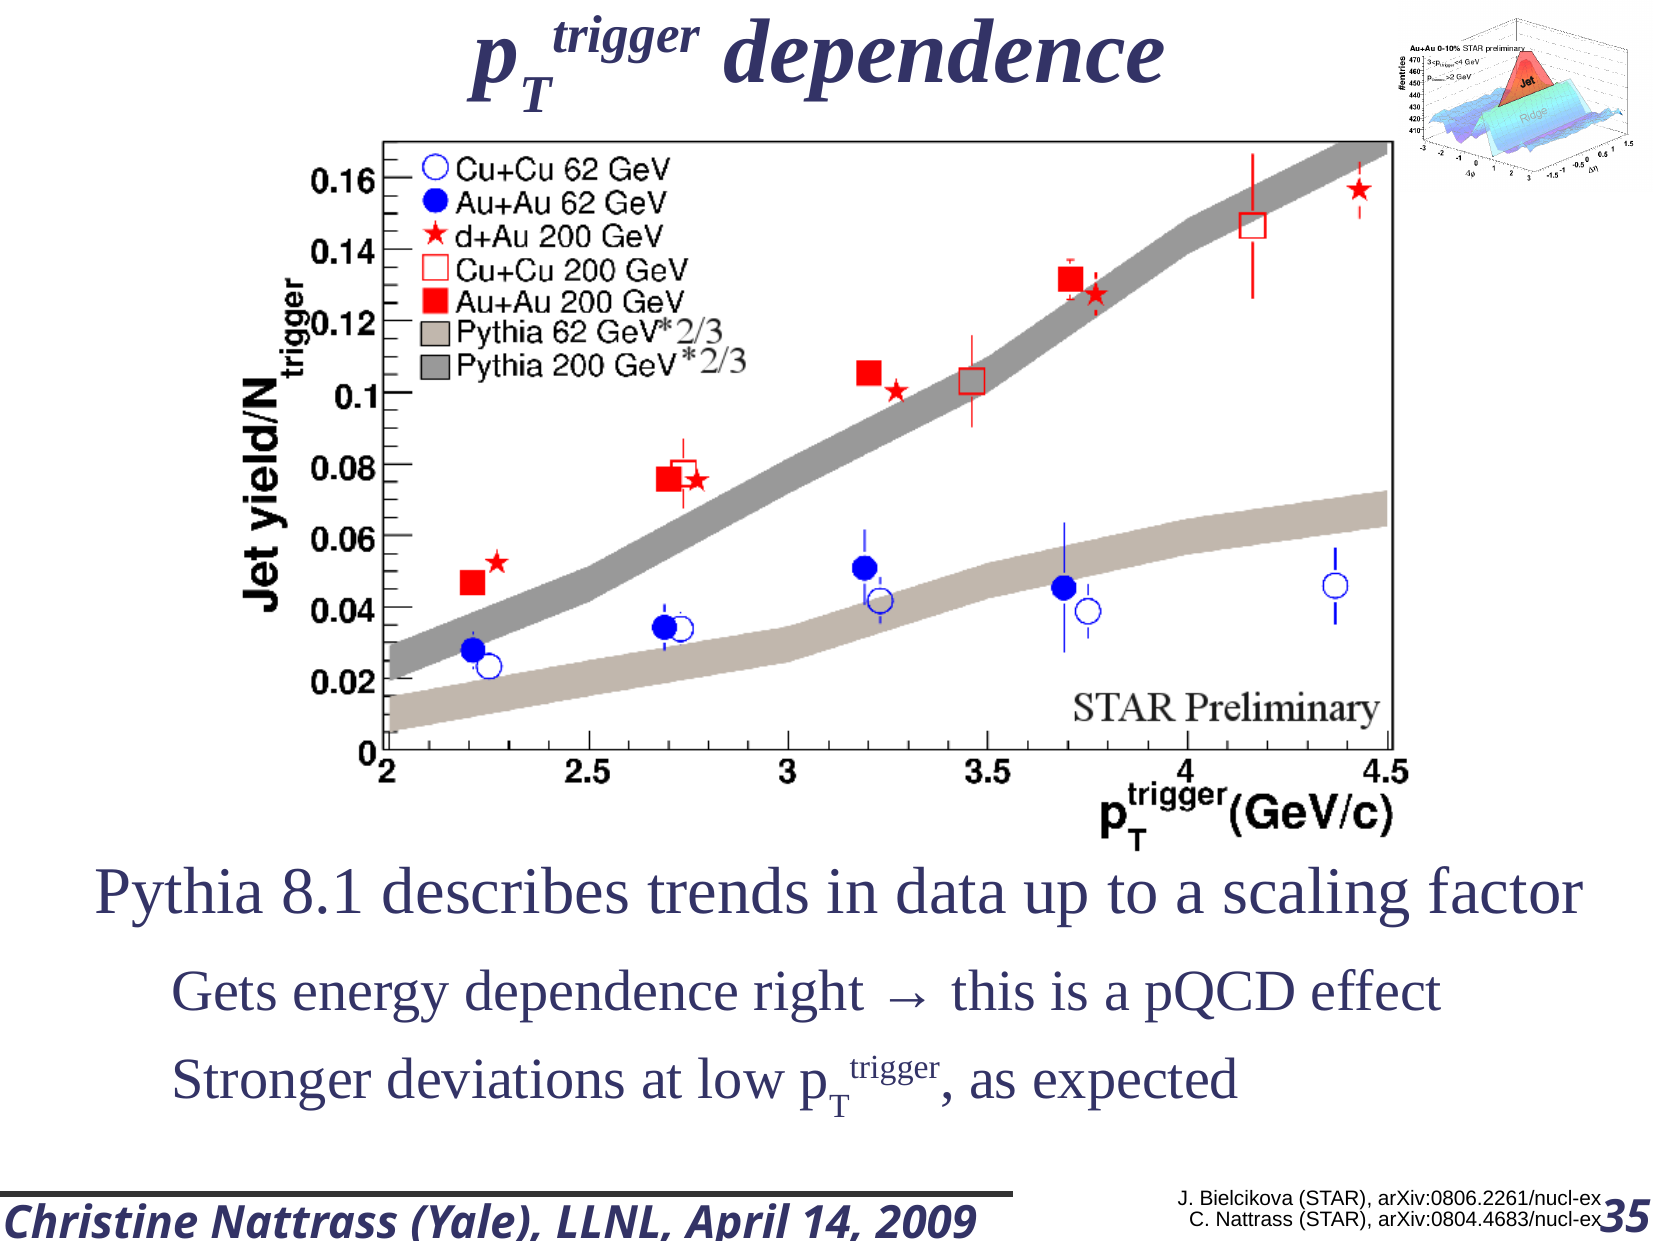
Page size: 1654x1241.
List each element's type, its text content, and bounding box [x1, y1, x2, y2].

picture [229, 0, 1654, 854]
text_box J. Bielcikova (STAR), arXiv:0806.2261/nucl-ex C. Nattrass (STAR), arXiv:0804.4683/nucl-ex [1100, 1180, 1617, 1241]
list Pythia 8.1 describes trends in data up to a scaling factor Gets energy dependence right → this is a pQCD effect Stronger deviations at low pTtrigger, as expected [76, 854, 1648, 1202]
title pTtrigger dependence [76, 0, 1398, 125]
